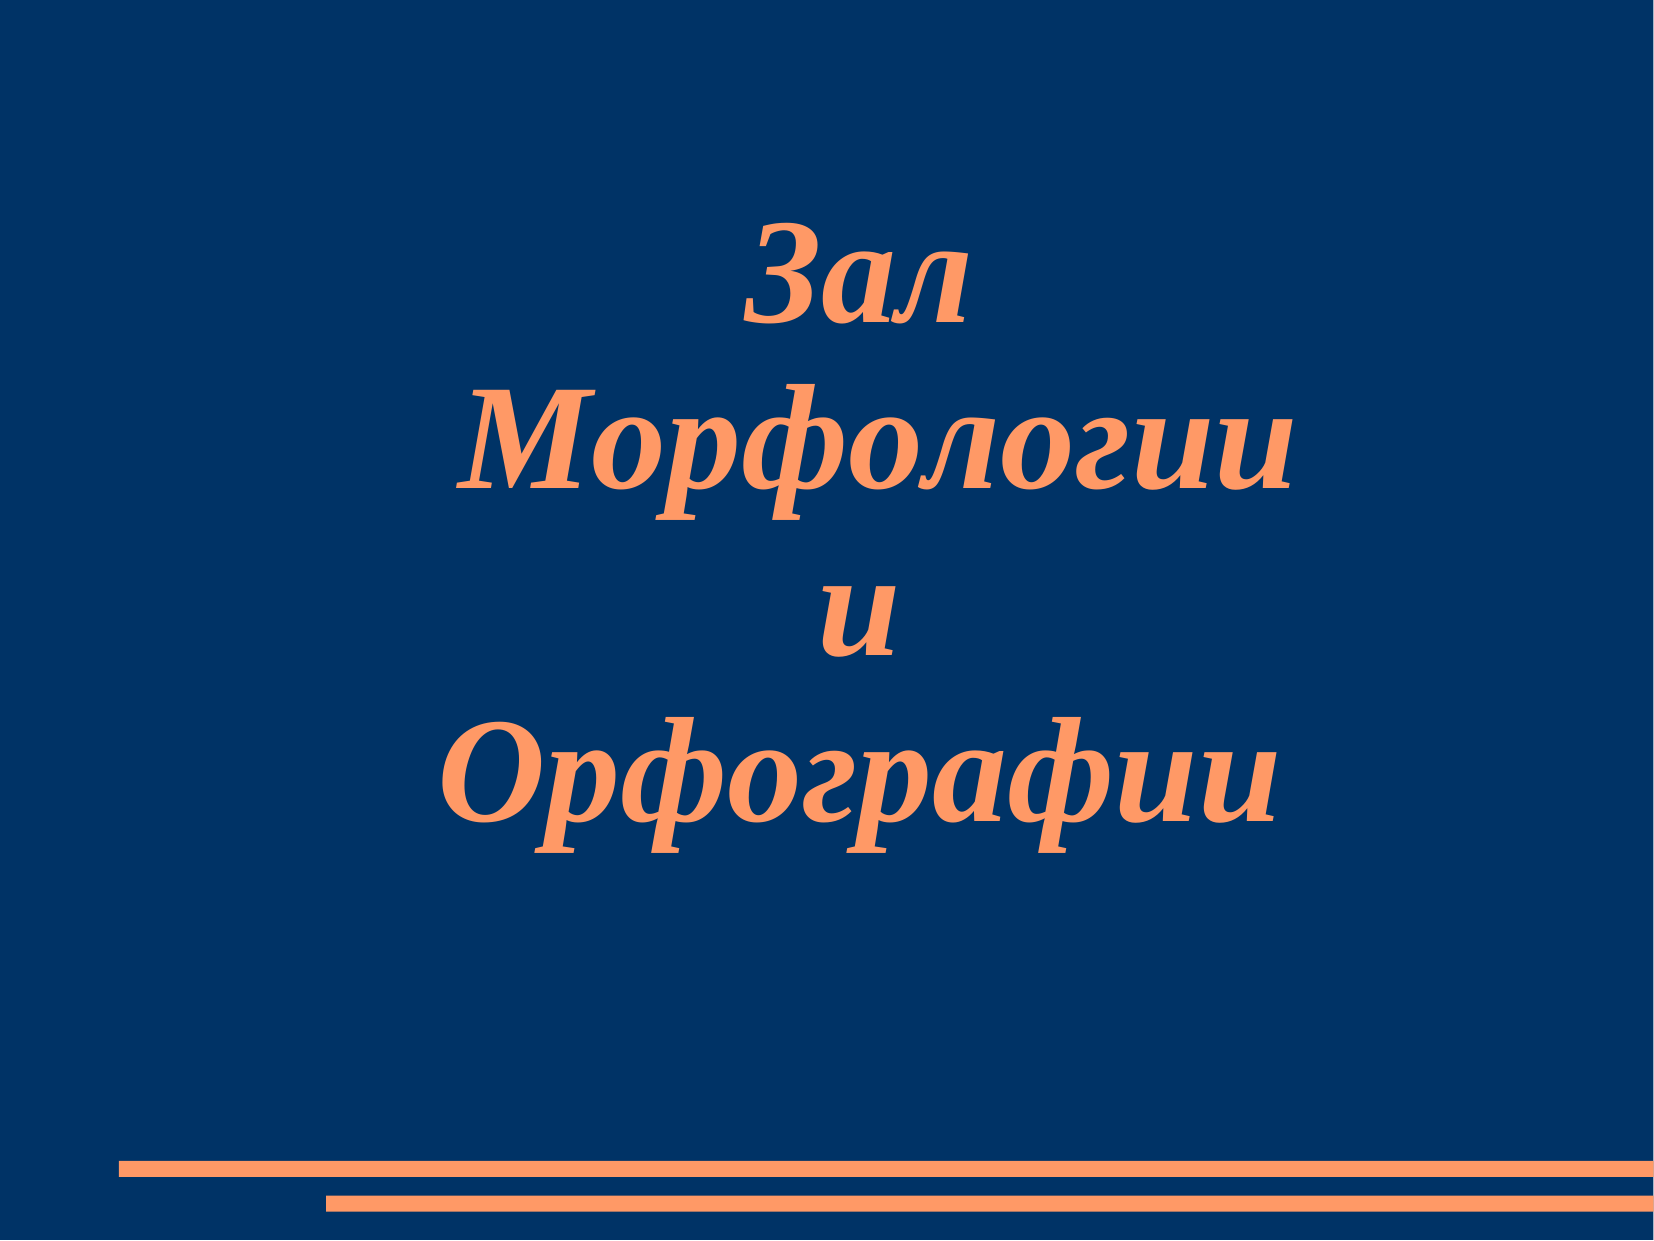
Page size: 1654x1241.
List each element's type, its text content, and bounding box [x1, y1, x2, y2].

title Зал Морфологии и Орфографии [153, 188, 1566, 854]
